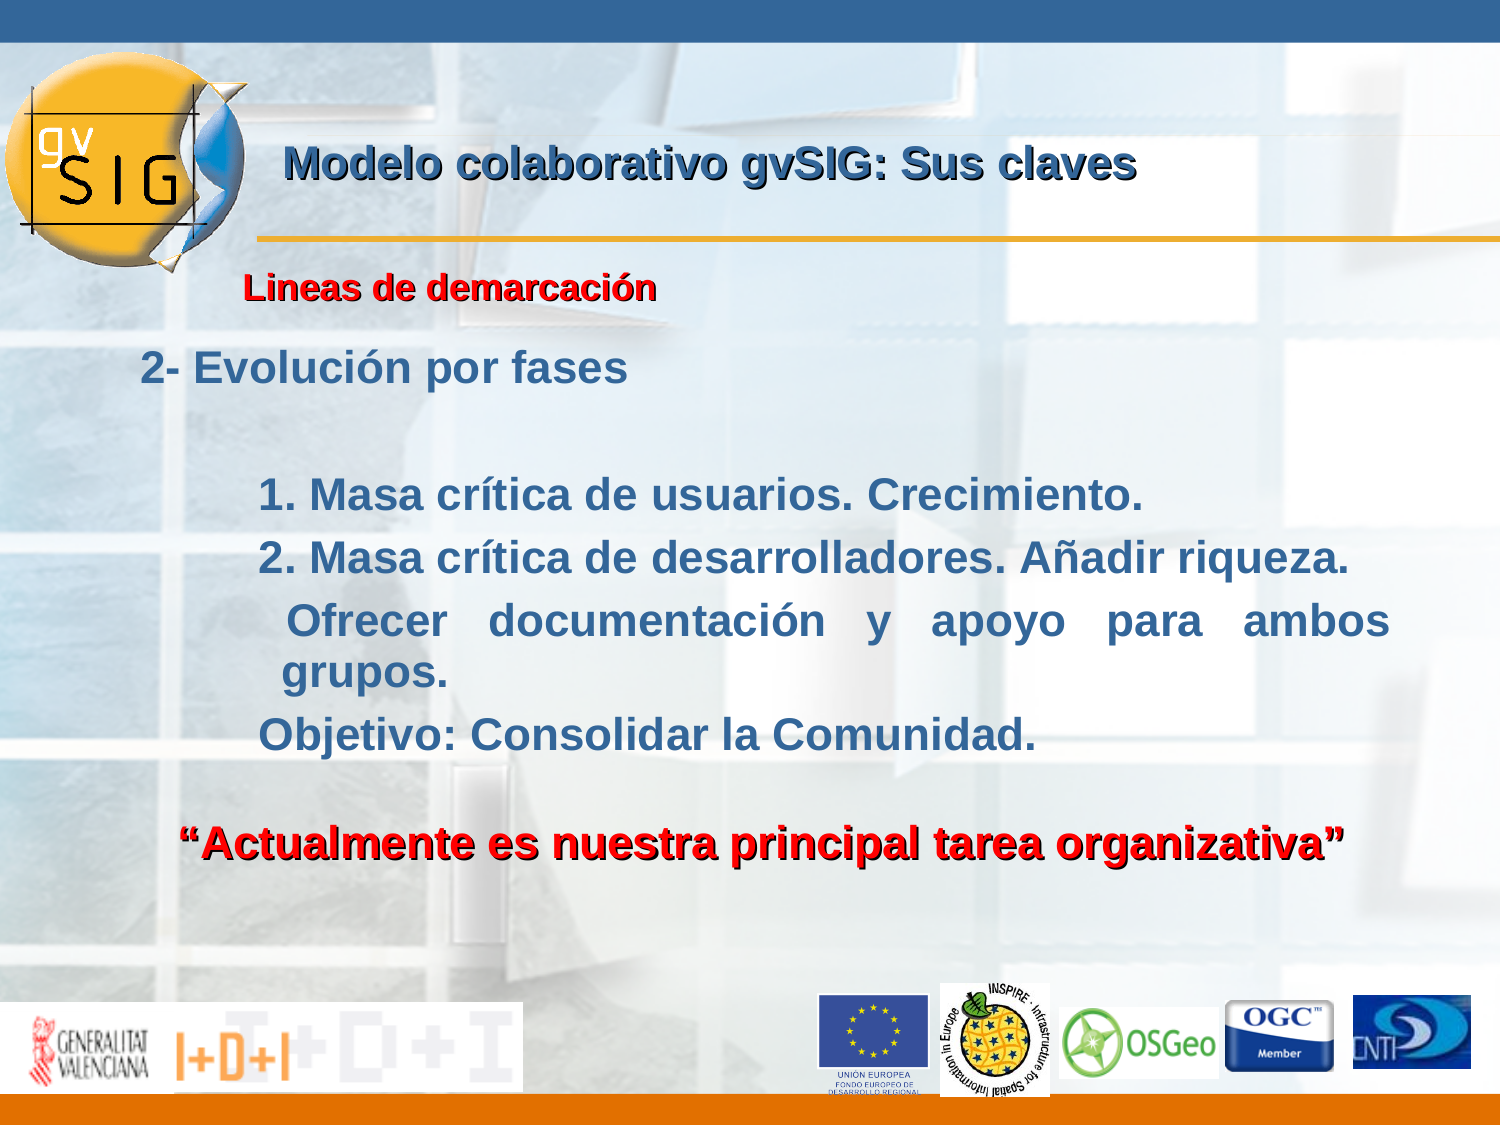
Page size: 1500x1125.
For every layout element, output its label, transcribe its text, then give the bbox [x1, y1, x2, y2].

text_box Lineas de demarcación [227, 260, 1500, 325]
picture [1353, 995, 1471, 1069]
text_box Modelo colaborativo gvSIG: Sus claves [267, 131, 1500, 206]
text_box 2- Evolución por fases 1. Masa crítica de usuarios. Crecimiento. 2. Masa crítica de desarrolladores. Añadir riqueza. Ofrecer documentación y apoyo para ambos grupos. Objetivo: Consolidar la Comunidad. [125, 337, 1407, 832]
picture [0, 49, 250, 276]
picture [1225, 1003, 1334, 1072]
picture [1059, 1007, 1219, 1079]
picture [940, 1003, 1050, 1097]
picture [0, 1002, 523, 1094]
picture [817, 1003, 930, 1095]
text_box “Actualmente es nuestra principal tarea organizativa” [127, 746, 1409, 1003]
